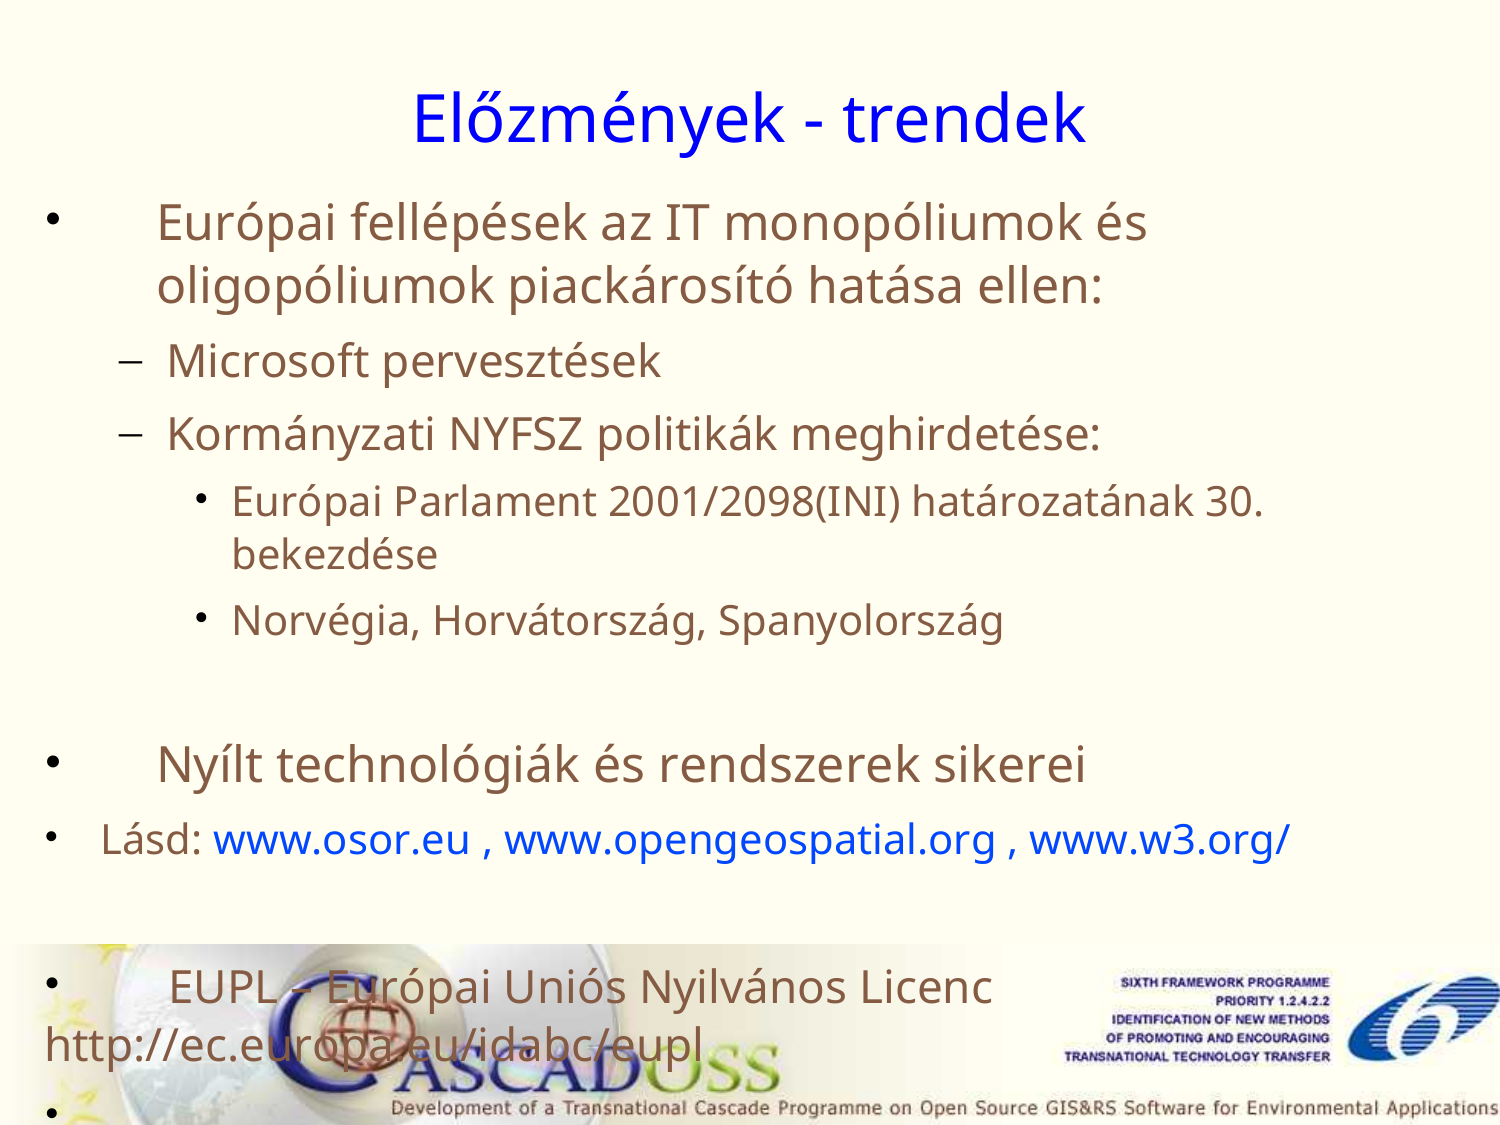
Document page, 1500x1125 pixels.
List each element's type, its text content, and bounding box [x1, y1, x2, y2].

title Előzmények - trendek [75, 28, 1425, 178]
picture [0, 944, 1500, 1125]
list Európai fellépések az IT monopóliumok és oligopóliumok piackárosító hatása ellen: Microsoft pervesztések Kormányzati NYFSZ politikák meghirdetése: Európai Parlament 2001/2098(INI) határozatának 30. bekezdése Norvégia, Horvátország, Spanyolország Nyílt technológiák és rendszerek sikerei Lásd: www.osor.eu , www.opengeospatial.org , www.w3.org/ EUPL – Európai Uniós Nyilvános Licenc http://ec.europa.eu/idabc/eupl [29, 178, 1477, 945]
